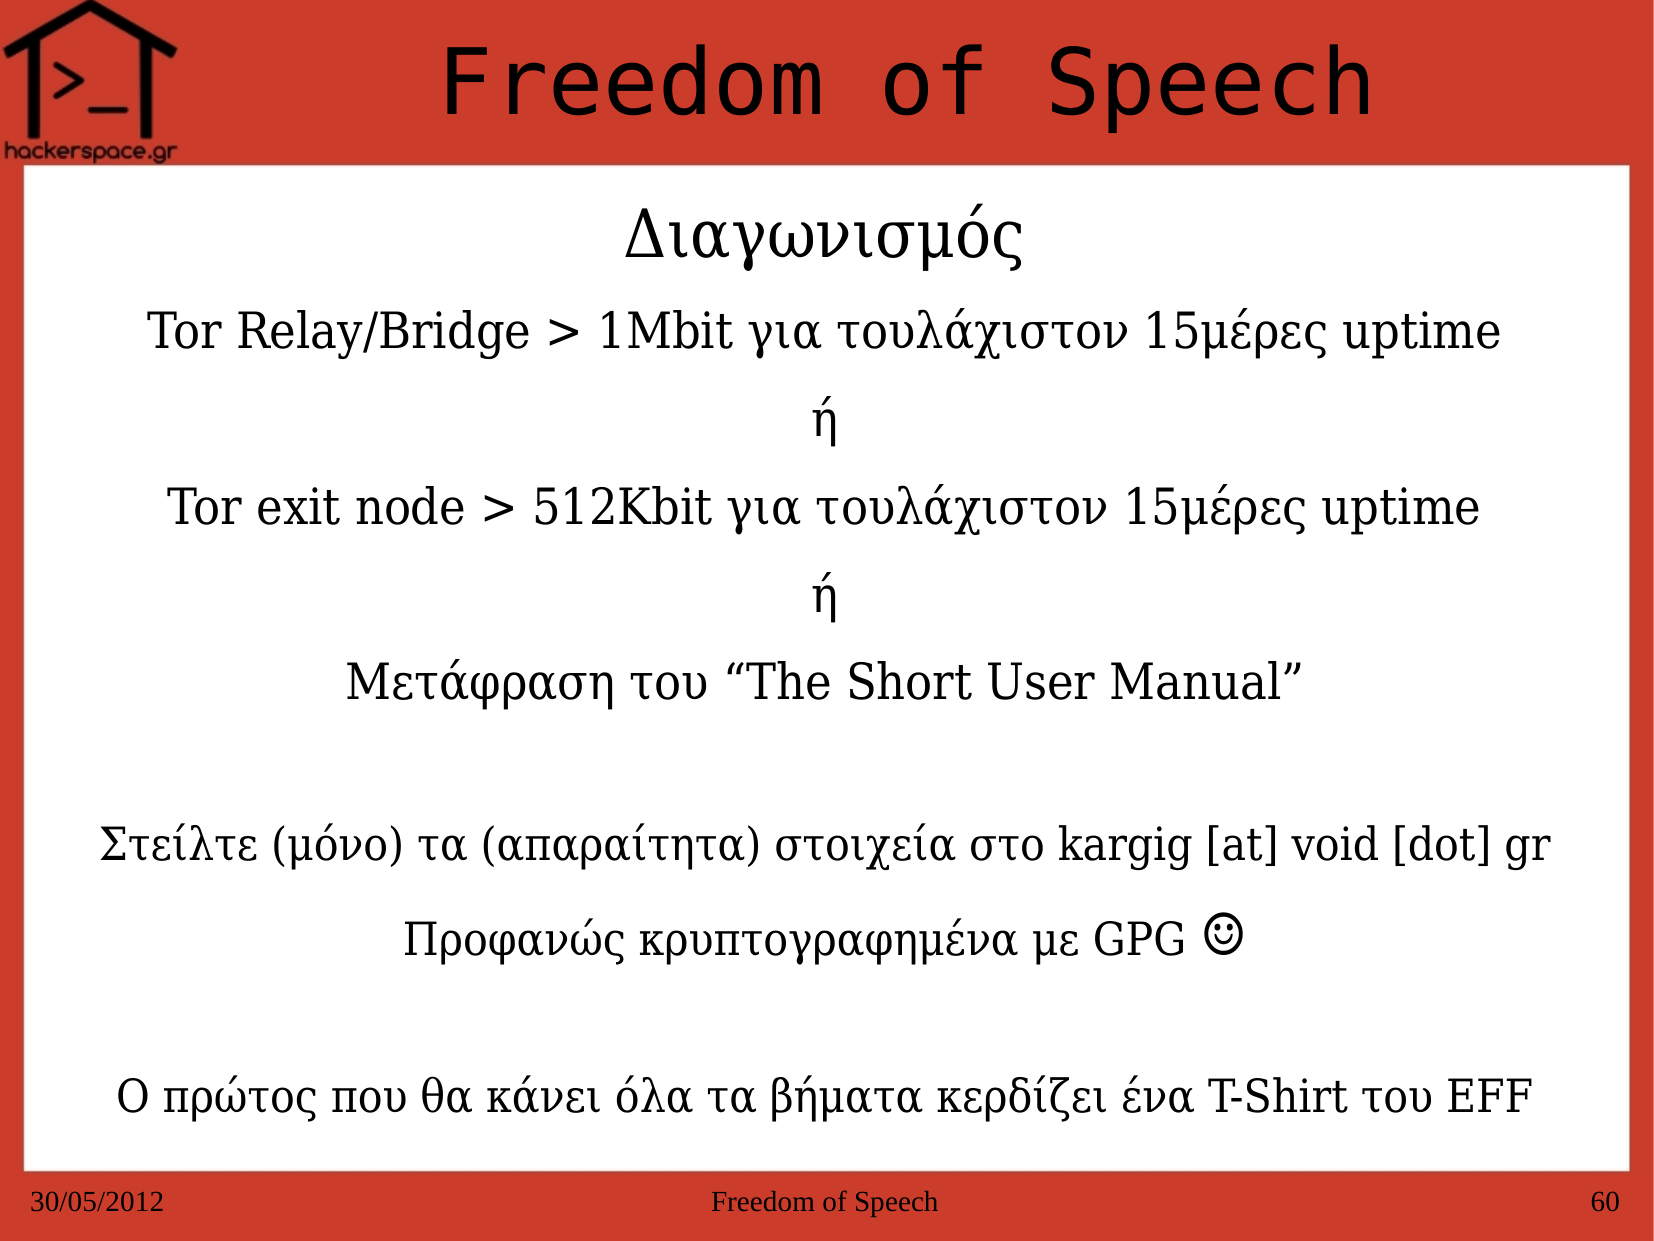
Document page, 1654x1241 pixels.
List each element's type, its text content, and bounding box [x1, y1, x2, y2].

title Freedom of Speech [195, 15, 1621, 151]
picture [0, 0, 1654, 1241]
list Διαγωνισμός Tor Relay/Bridge > 1Mbit για τουλάχιστον 15μέρες uptime ή Tor exit node > 512Kbit για τουλάχιστον 15μέρες uptime ή Μετάφραση του “The Short User Manual” Στείλτε (μόνο) τα (απαραίτητα) στοιχεία στο kargig [at] void [dot] gr Προφανώς κρυπτογραφημένα με GPG ☺ O πρώτος που θα κάνει όλα τα βήματα κερδίζει ένα T-Shirt του EFF [60, 195, 1591, 1141]
